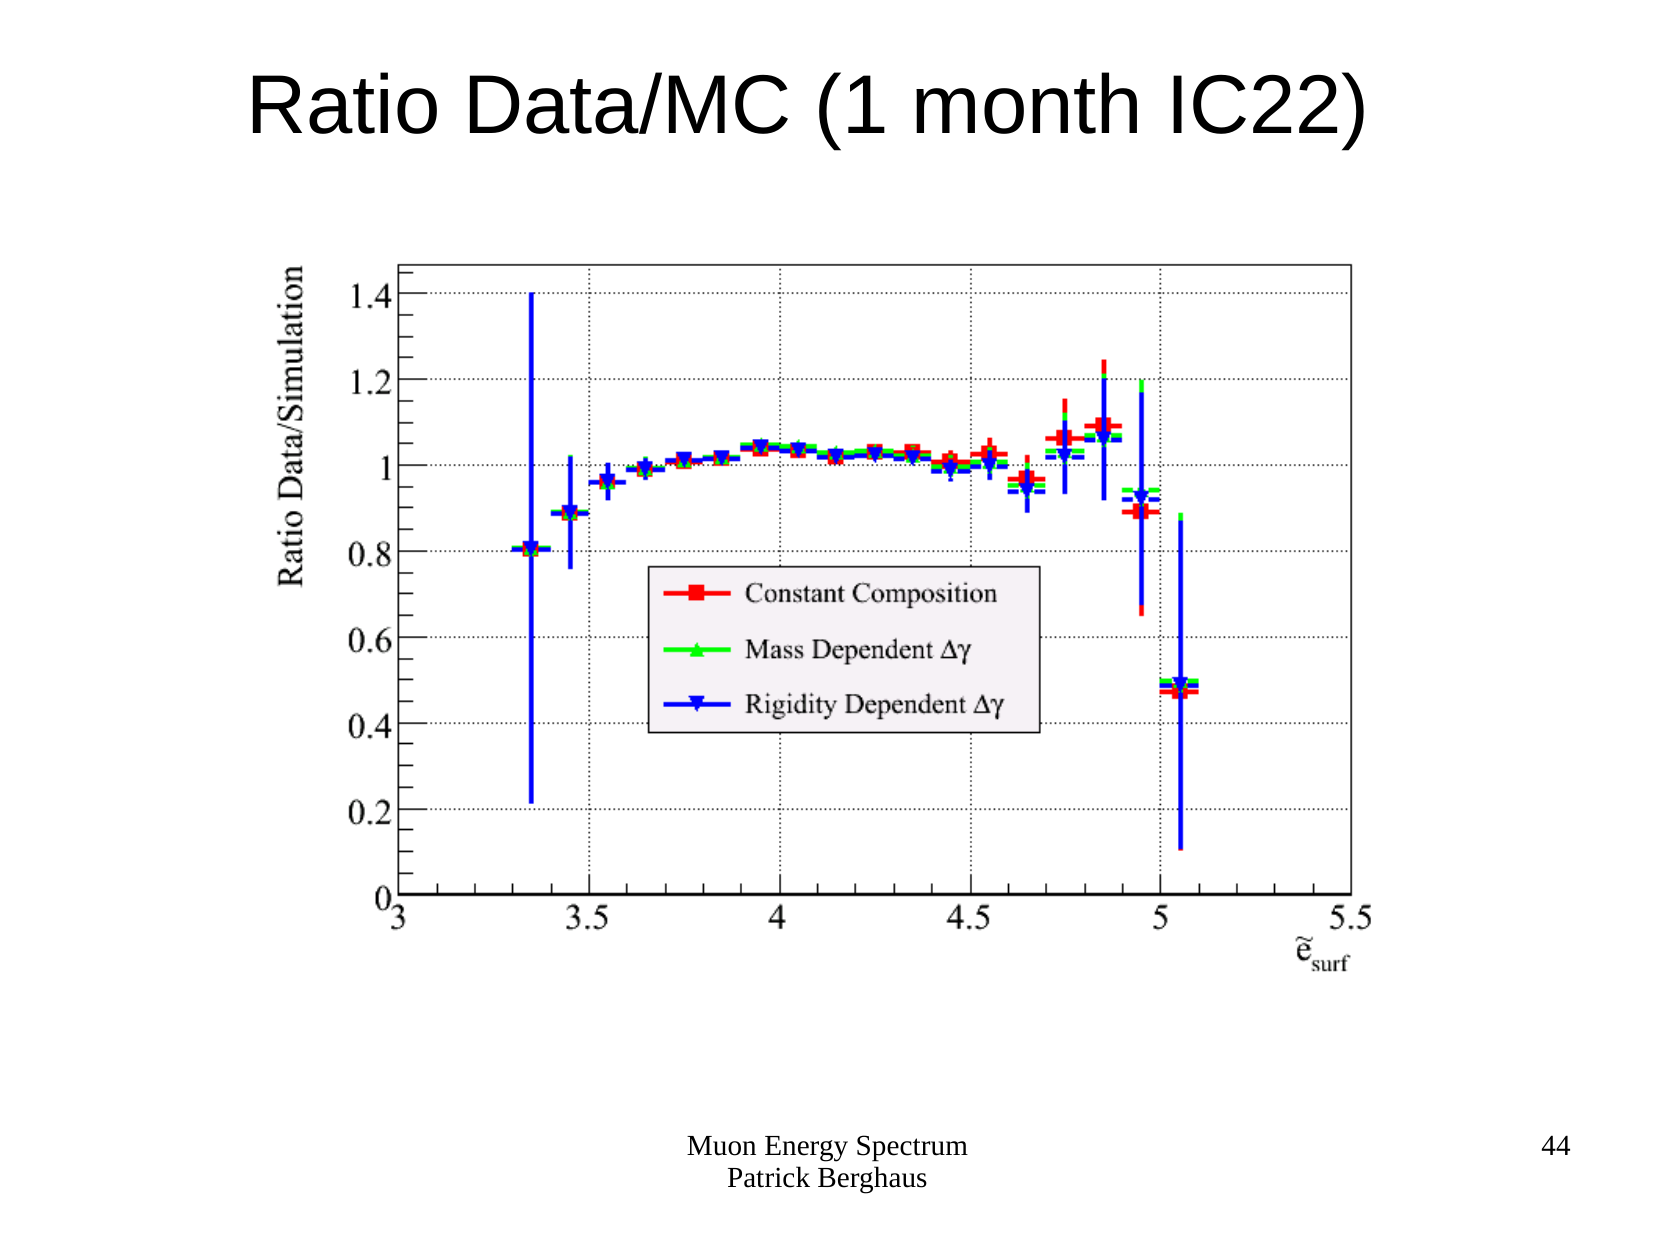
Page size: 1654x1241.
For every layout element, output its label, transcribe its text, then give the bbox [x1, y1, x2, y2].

picture [257, 230, 1407, 1012]
text_box Ratio Data/MC (1 month IC22) [231, 51, 1385, 190]
